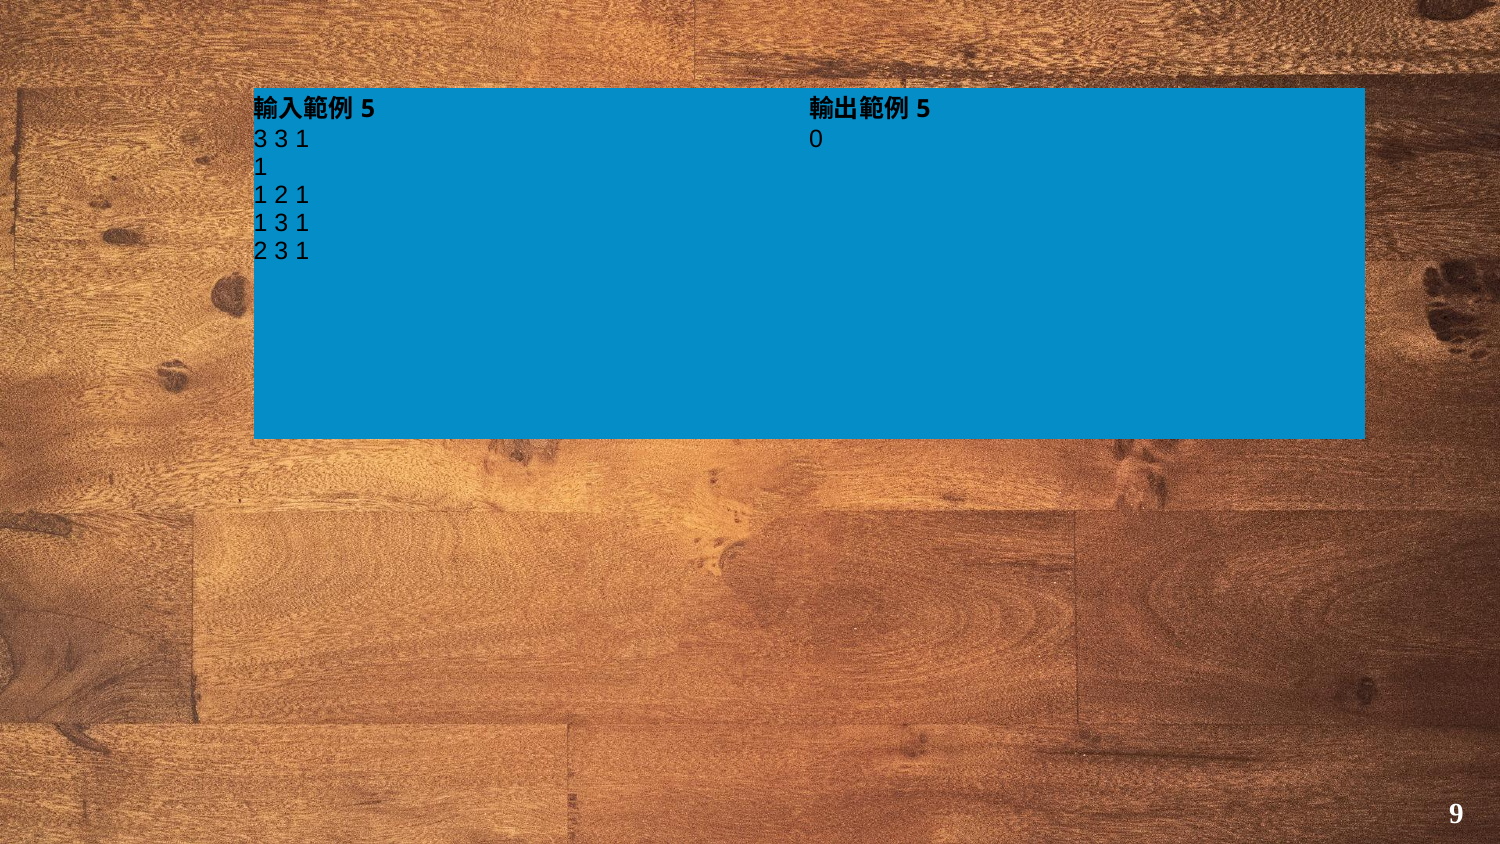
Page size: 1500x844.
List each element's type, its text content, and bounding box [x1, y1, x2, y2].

slide_number 9 [1434, 779, 1500, 844]
table_header 輸入範例5 3 3 1 1 1 2 1 1 3 1 2 3 1 [254, 88, 809, 439]
table_header 輸出範例5 0 [809, 88, 1365, 439]
